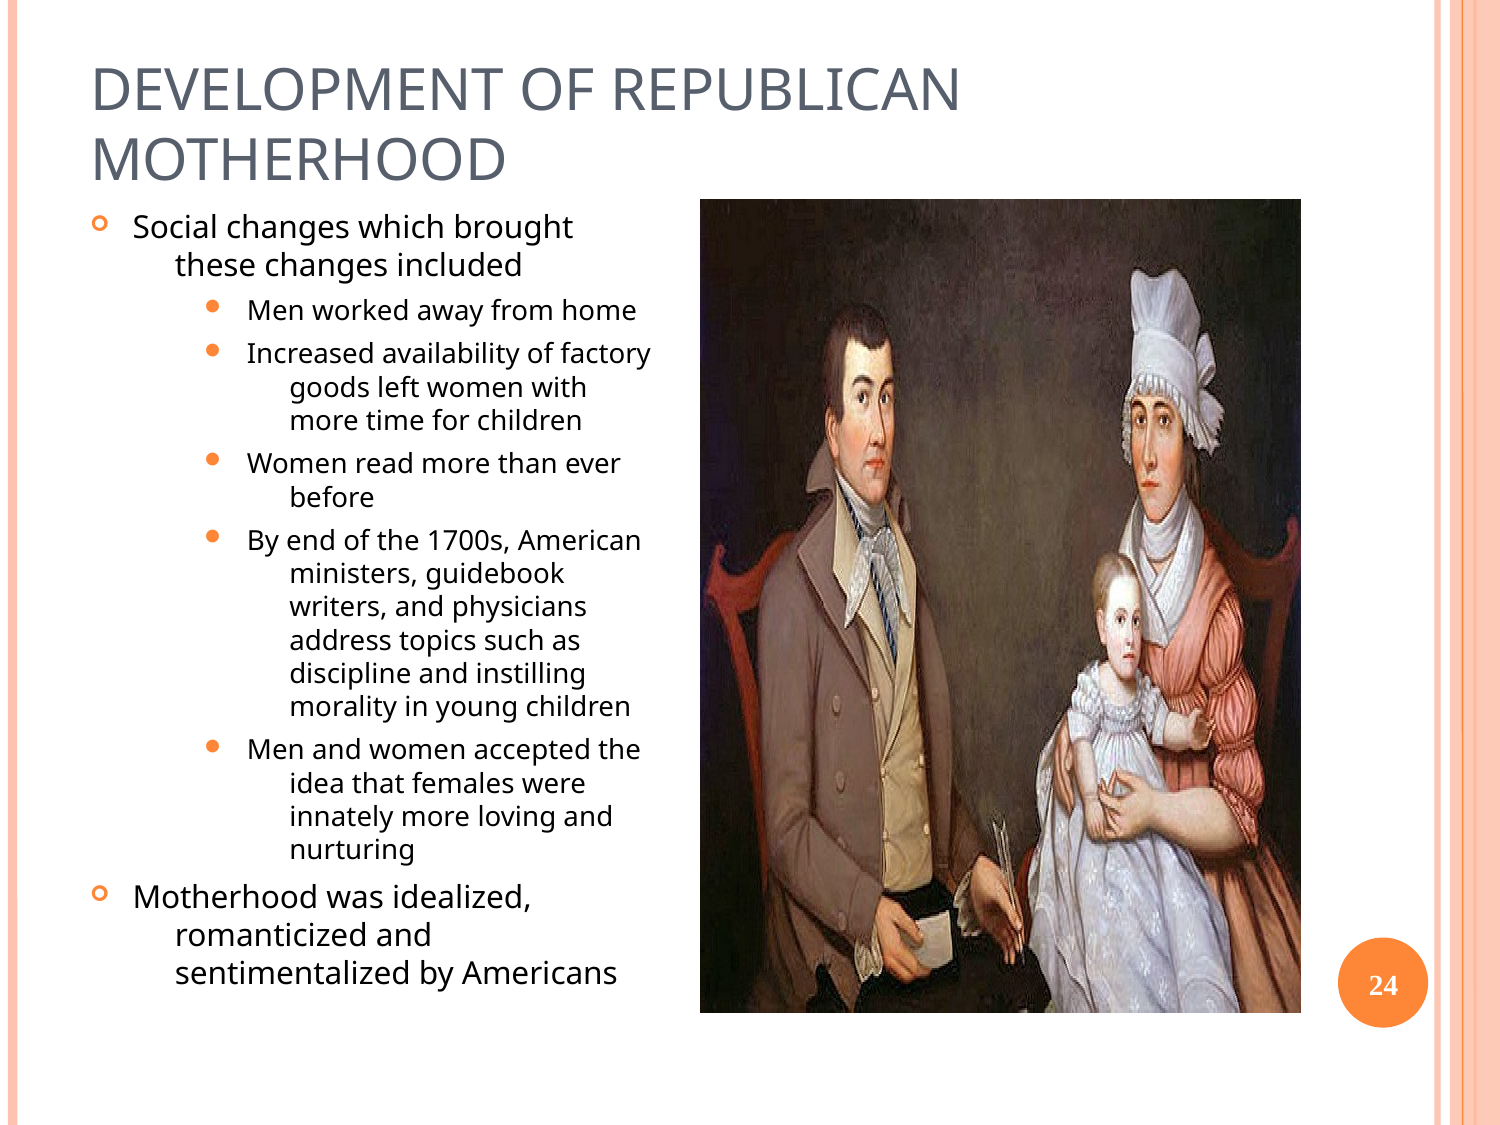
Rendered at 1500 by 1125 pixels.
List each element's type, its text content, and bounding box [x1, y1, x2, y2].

picture [700, 200, 1301, 1013]
title Development of Republican Motherhood [75, 45, 1351, 138]
text_box [1333, 940, 1434, 1027]
list Social changes which brought these changes included Men worked away from home Increased availability of factory goods left women with more time for children Women read more than ever before By end of the 1700s, American ministers, guidebook writers, and physicians address topics such as discipline and instilling morality in young children Men and women accepted the idea that females were innately more loving and nurturing Motherhood was idealized, romanticized and sentimentalized by Americans [75, 200, 676, 1013]
